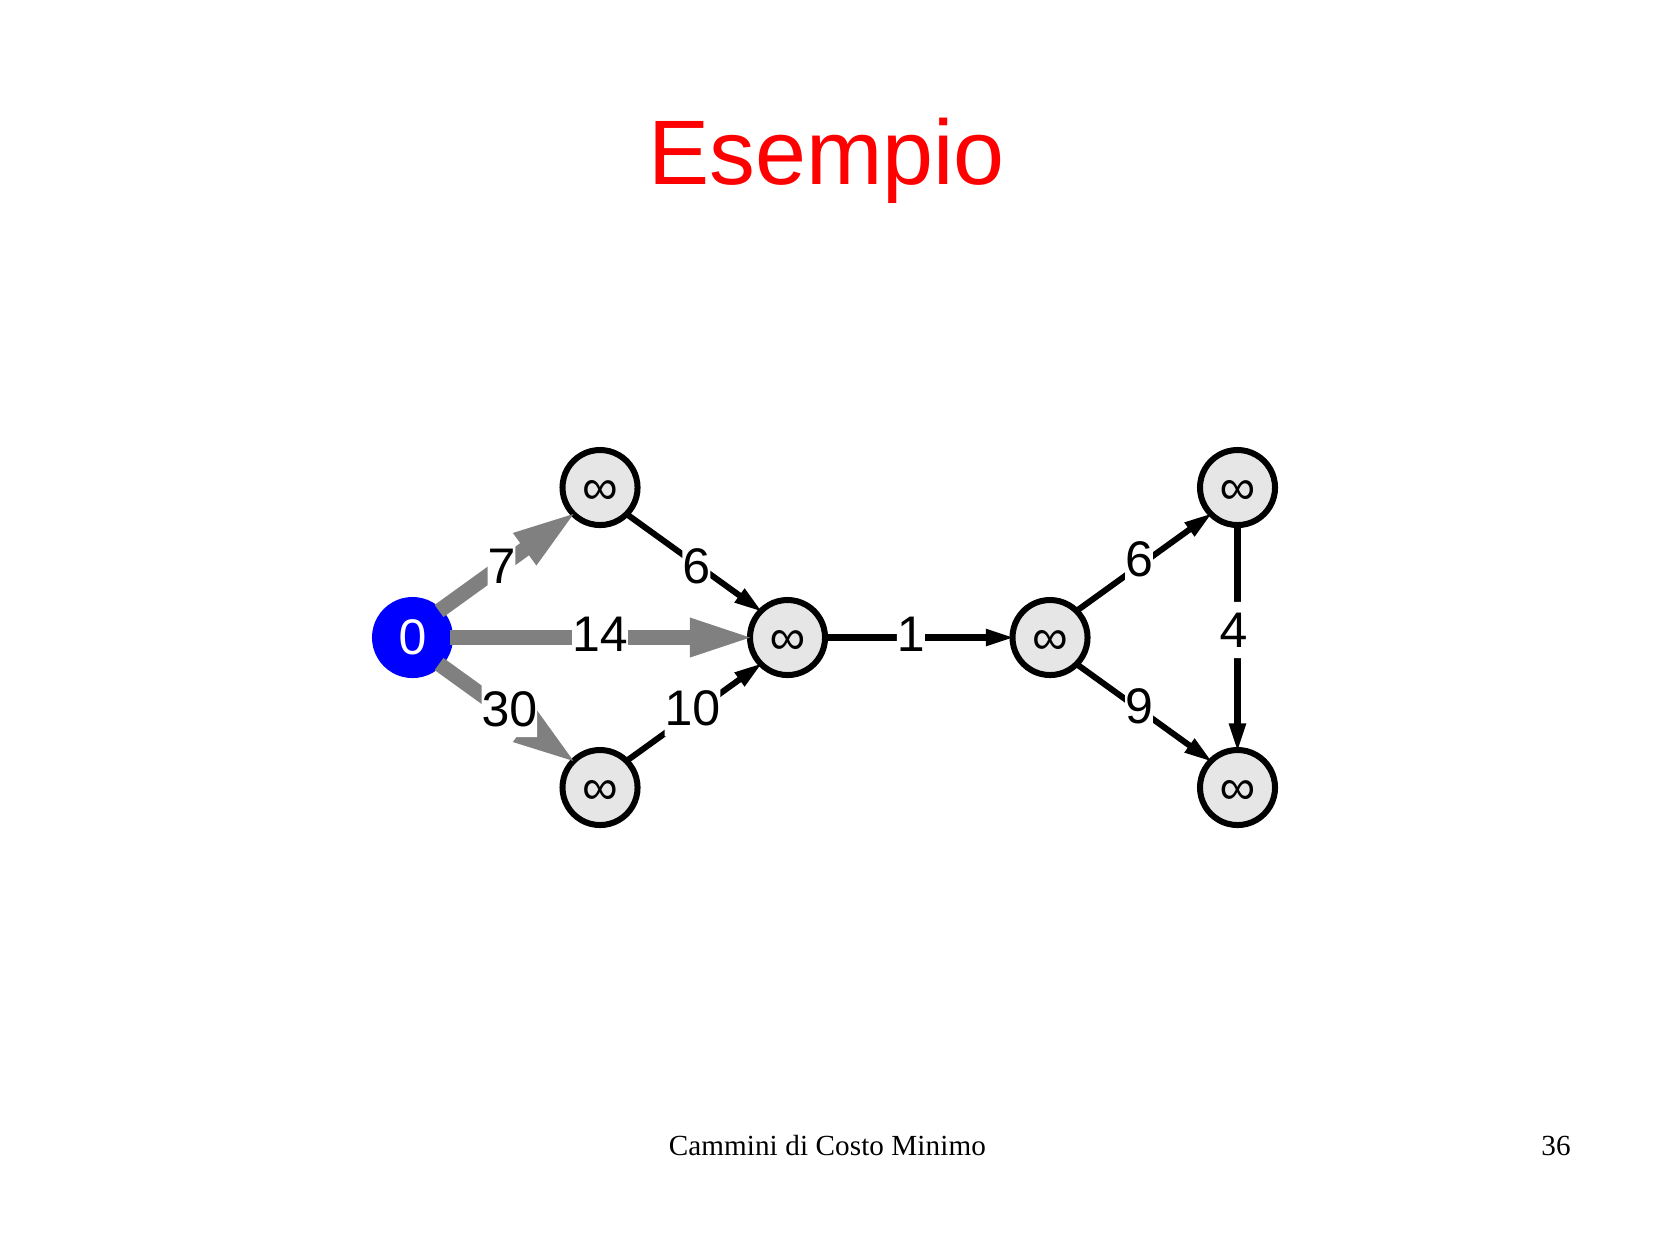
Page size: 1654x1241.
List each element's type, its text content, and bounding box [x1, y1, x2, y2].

text_box ∞ [562, 750, 638, 826]
text_box 30 [481, 680, 538, 738]
text_box 6 [682, 538, 711, 595]
text_box 14 [572, 605, 628, 663]
text_box ∞ [1200, 450, 1276, 525]
text_box 0 [375, 600, 450, 676]
text_box 6 [1125, 530, 1153, 588]
text_box ∞ [750, 600, 825, 676]
text_box 4 [1219, 601, 1248, 659]
text_box ∞ [1200, 750, 1276, 826]
text_box 7 [487, 538, 516, 595]
text_box ∞ [1012, 600, 1088, 676]
text_box 1 [896, 605, 925, 663]
text_box 10 [664, 680, 721, 737]
text_box ∞ [562, 450, 638, 526]
title Esempio [82, 49, 1571, 257]
text_box 9 [1125, 678, 1153, 736]
